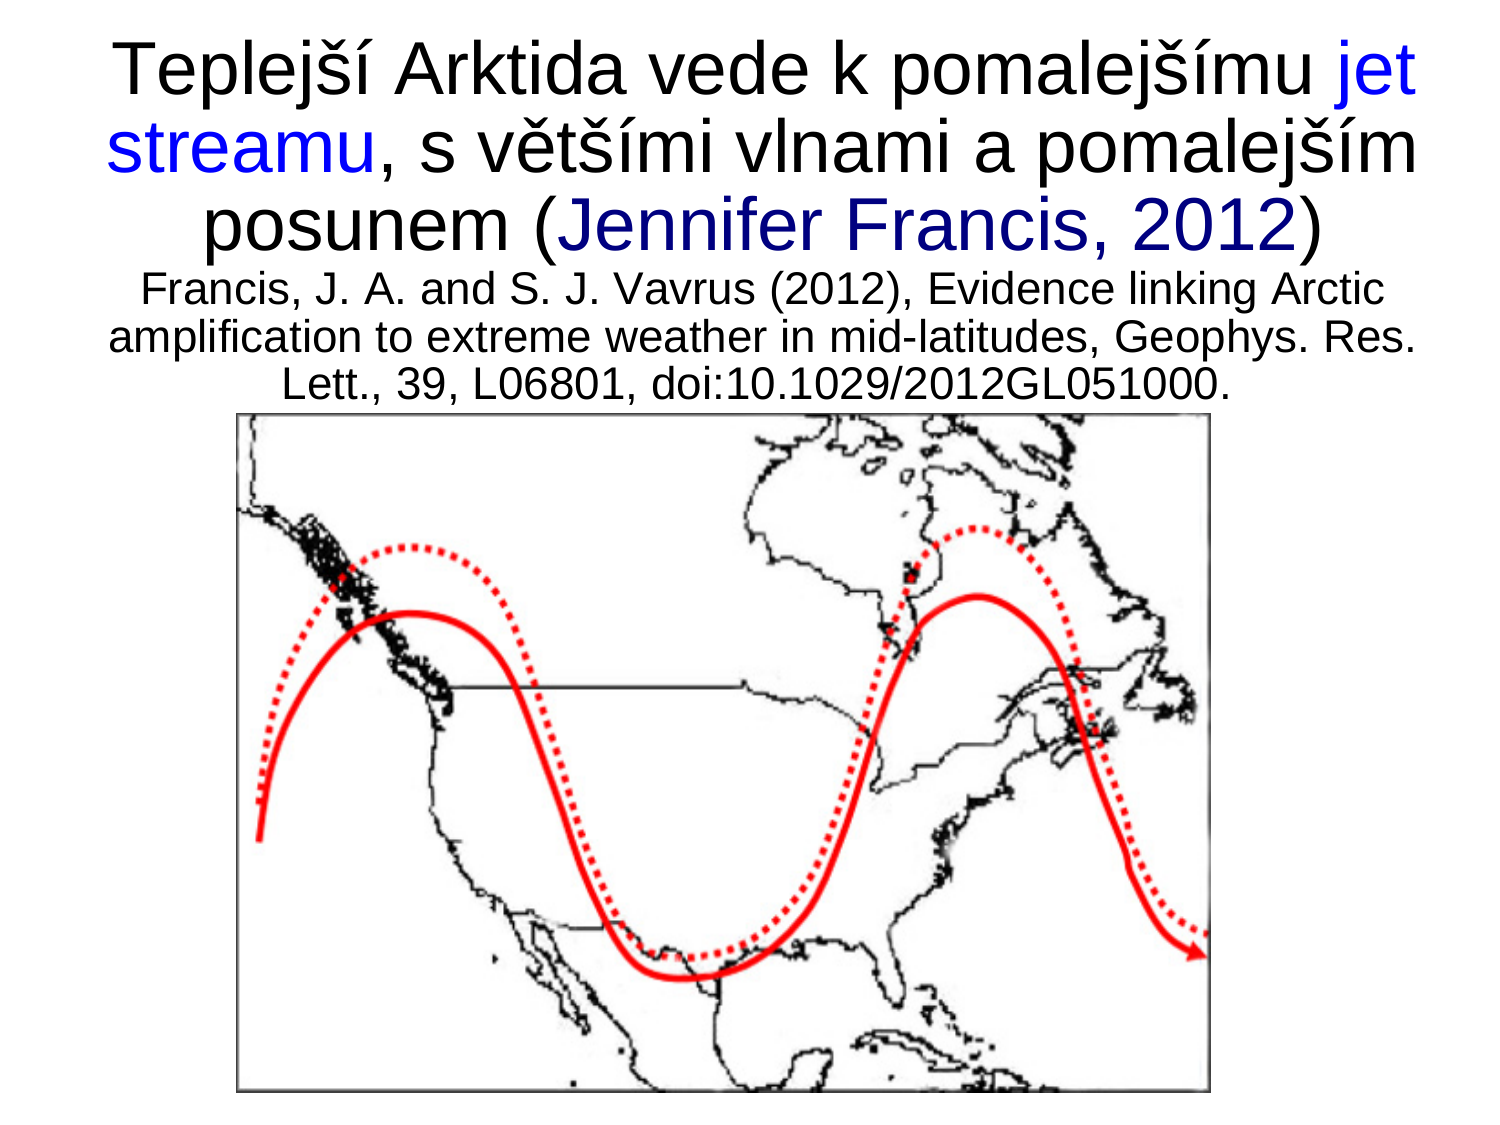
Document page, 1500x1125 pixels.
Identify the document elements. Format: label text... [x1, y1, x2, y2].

picture [236, 413, 1211, 1093]
title Teplejší Arktida vede k pomalejšímu jet streamu, s většími vlnami a pomalejším posunem (Jennifer Francis, 2012) Francis, J. A. and S. J. Vavrus (2012), Evidence linking Arctic amplification to extreme weather in mid-latitudes, Geophys. Res. Lett., 39, L06801, doi:10.1029/2012GL051000. [88, 29, 1439, 412]
